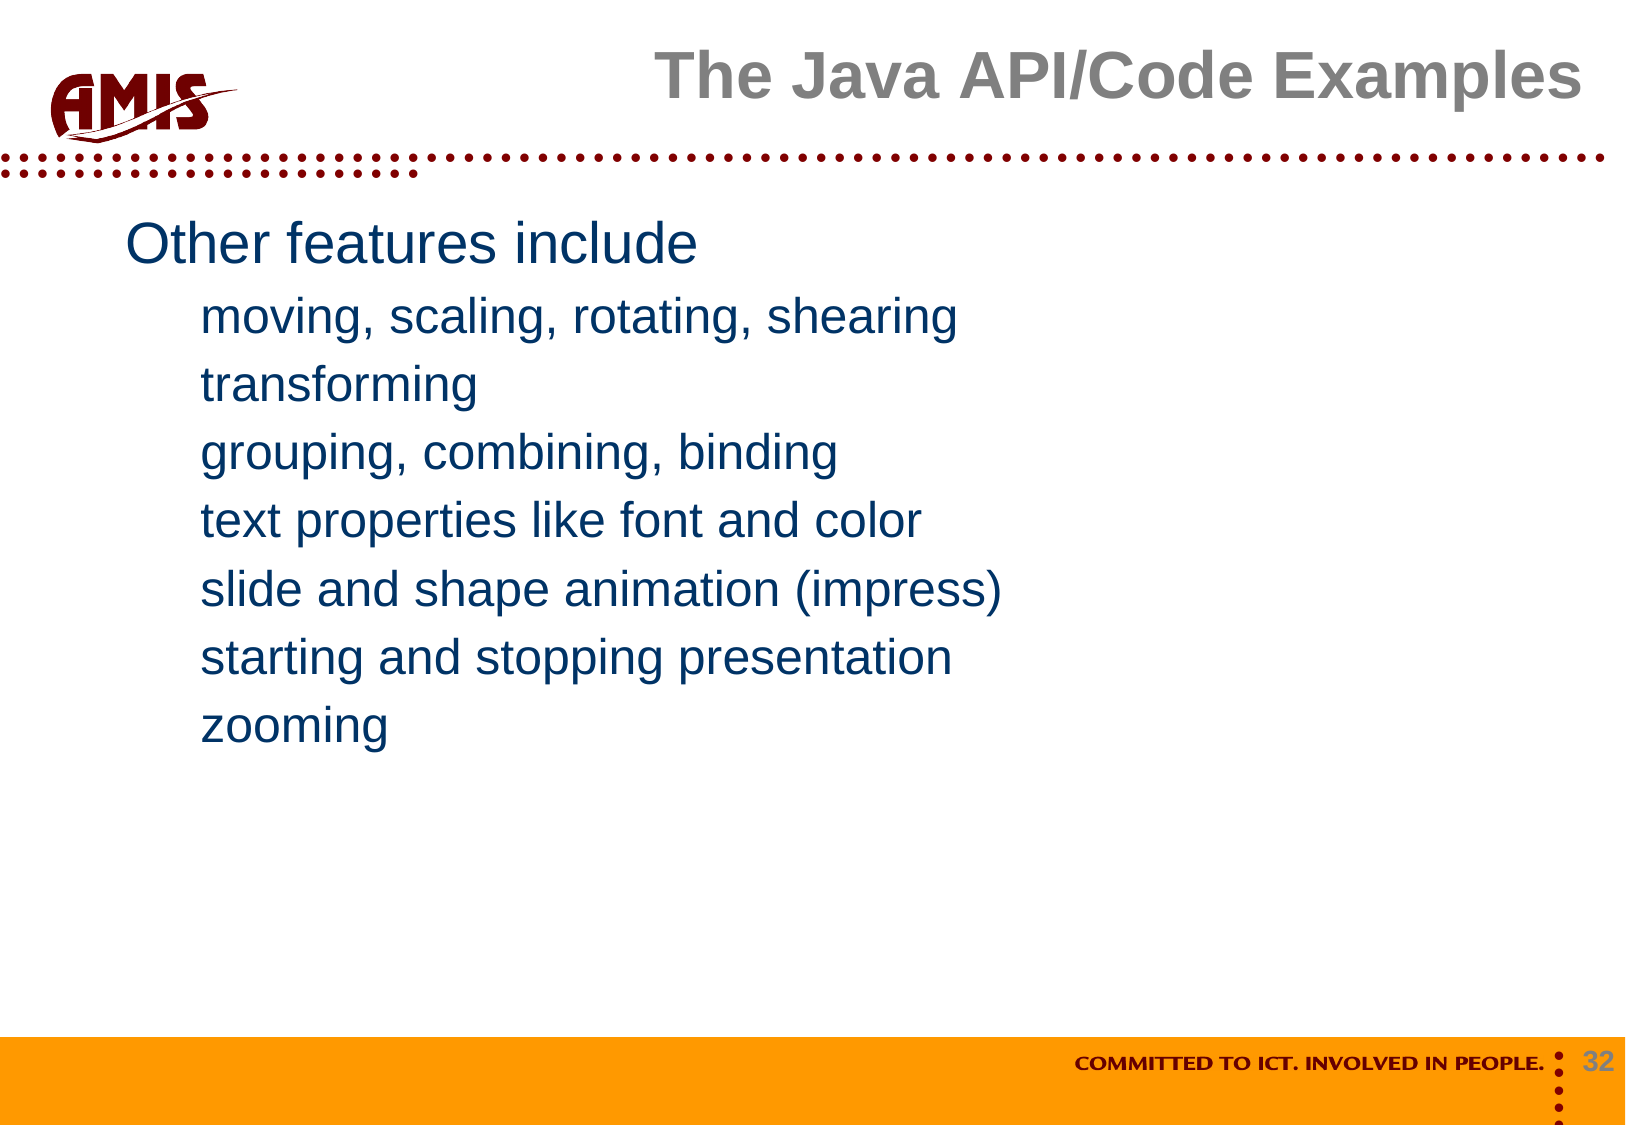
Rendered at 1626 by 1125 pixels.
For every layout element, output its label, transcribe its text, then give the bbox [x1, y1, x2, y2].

picture [50, 73, 238, 144]
picture [1074, 1055, 1544, 1071]
list Other features include moving, scaling, rotating, shearing transforming grouping, combining, binding text properties like font and color slide and shape animation (impress) starting and stopping presentation zooming [124, 210, 1500, 1061]
title The Java API/Code Examples [262, 27, 1585, 123]
